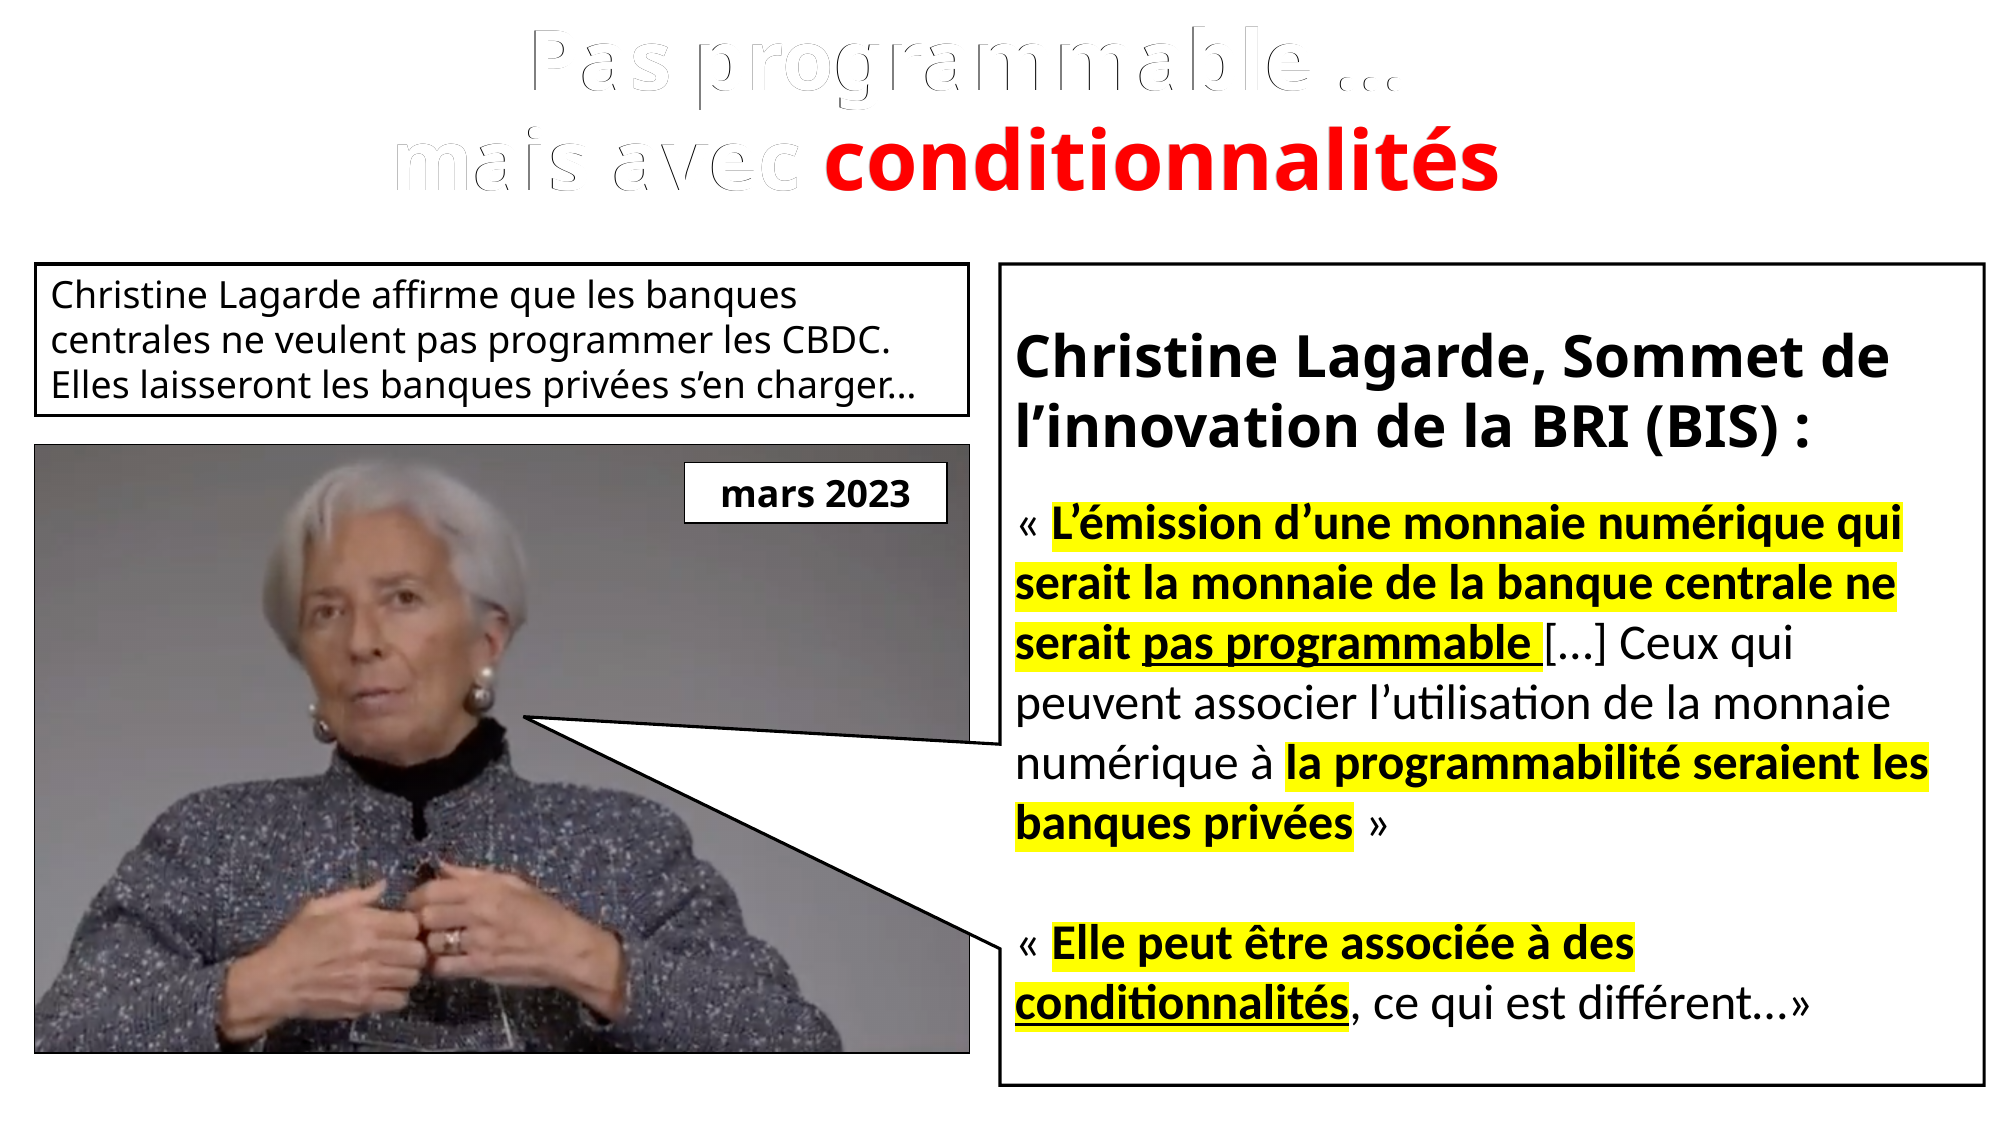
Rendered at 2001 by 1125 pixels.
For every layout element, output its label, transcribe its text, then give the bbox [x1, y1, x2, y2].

text_box mars 2023 [684, 462, 947, 524]
text_box Christine Lagarde, Sommet de l’innovation de la BRI (BIS) : « L’émission d’une monnaie numérique qui serait la monnaie de la banque centrale ne serait pas programmable […] Ceux qui peuvent associer l’utilisation de la monnaie numérique à la programmabilité seraient les banques privées » « Elle peut être associée à des conditionnalités, ce qui est différent…» [523, 263, 1985, 1086]
text_box Christine Lagarde affirme que les banques centrales ne veulent pas programmer les CBDC. Elles laisseront les banques privées s’en charger… [35, 264, 969, 416]
picture [35, 445, 969, 1053]
text_box Pas programmable … mais avec conditionnalités [139, 0, 1798, 218]
